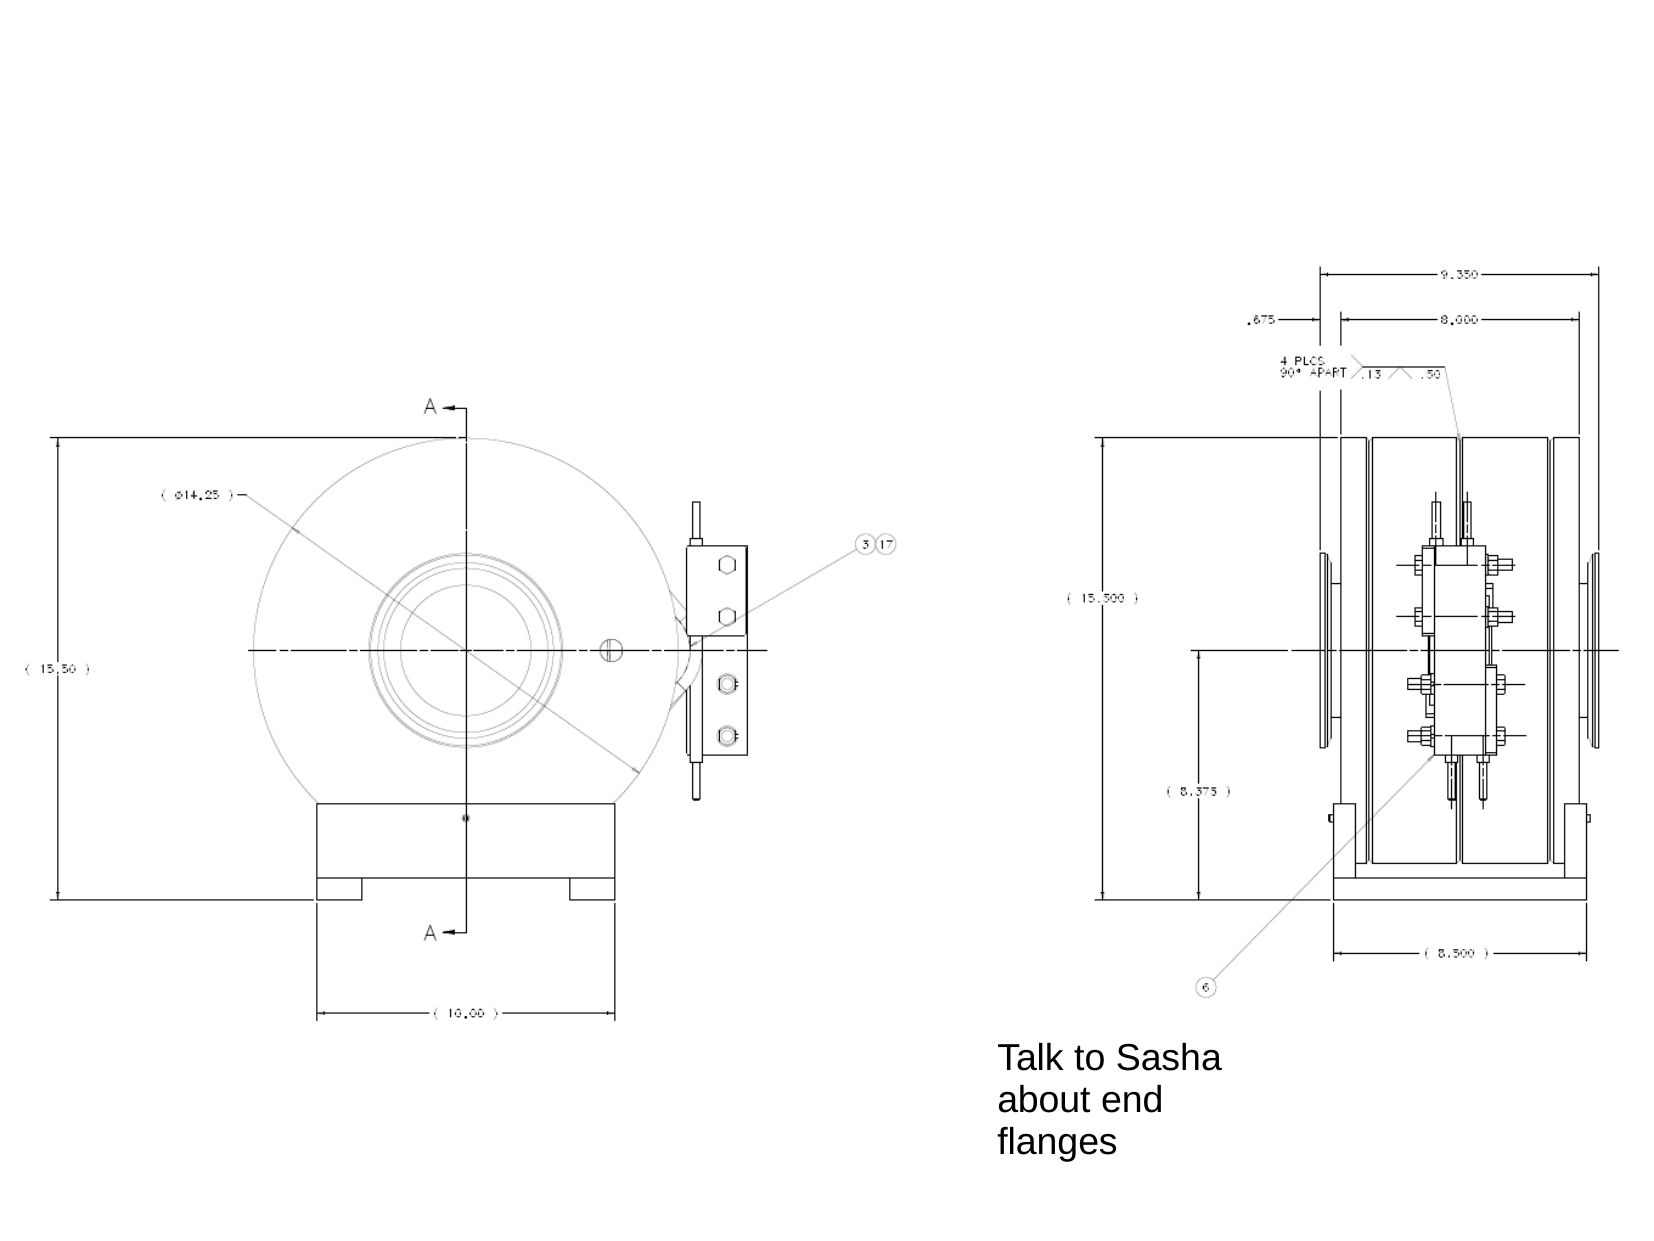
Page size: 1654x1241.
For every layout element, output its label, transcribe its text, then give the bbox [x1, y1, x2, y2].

picture [5, 156, 1654, 1088]
text_box Talk to Sasha about end flanges [982, 1029, 1306, 1171]
